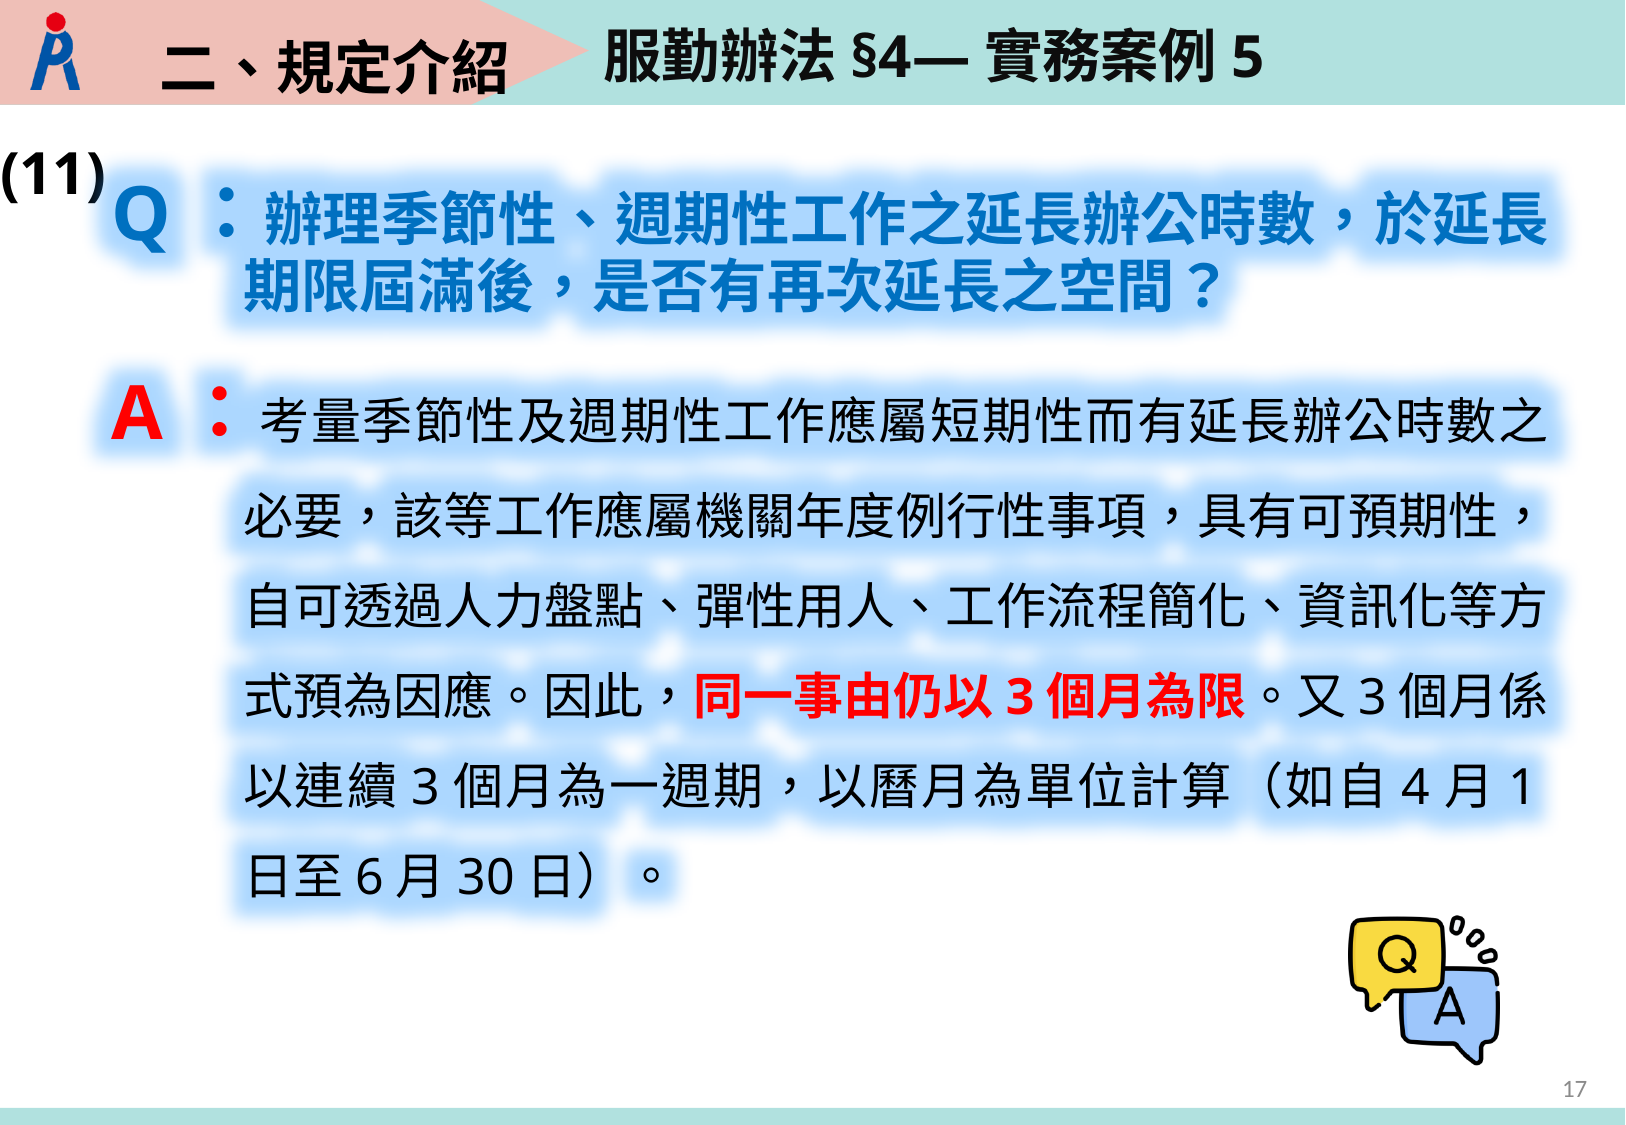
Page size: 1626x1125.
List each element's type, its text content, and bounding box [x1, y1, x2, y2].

text_box 二、規定介紹(11) [0, 0, 588, 105]
text_box [0, 1107, 1625, 1125]
picture [1348, 924, 1500, 1066]
slide_number <編號> [1236, 1057, 1603, 1107]
text_box Q：辦理季節性、週期性工作之延長辦公時數，於延長期限屆滿後，是否有再次延長之空間？ A：考量季節性及週期性工作應屬短期性而有延長辦公時數之必要，該等工作應屬機關年度例行性事項，具有可預期性，自可透過人力盤點、彈性用人、工作流程簡化、資訊化等方式預為因應。因此，同一事由仍以3個月為限。又3個月係以連續3個月為一週期，以曆月為單位計算（如自4月1日至6月30日）。 [96, 168, 1564, 924]
text_box 服勤辦法§4—實務案例5 [588, 11, 1454, 97]
picture [30, 12, 80, 90]
text_box [473, 0, 1625, 105]
